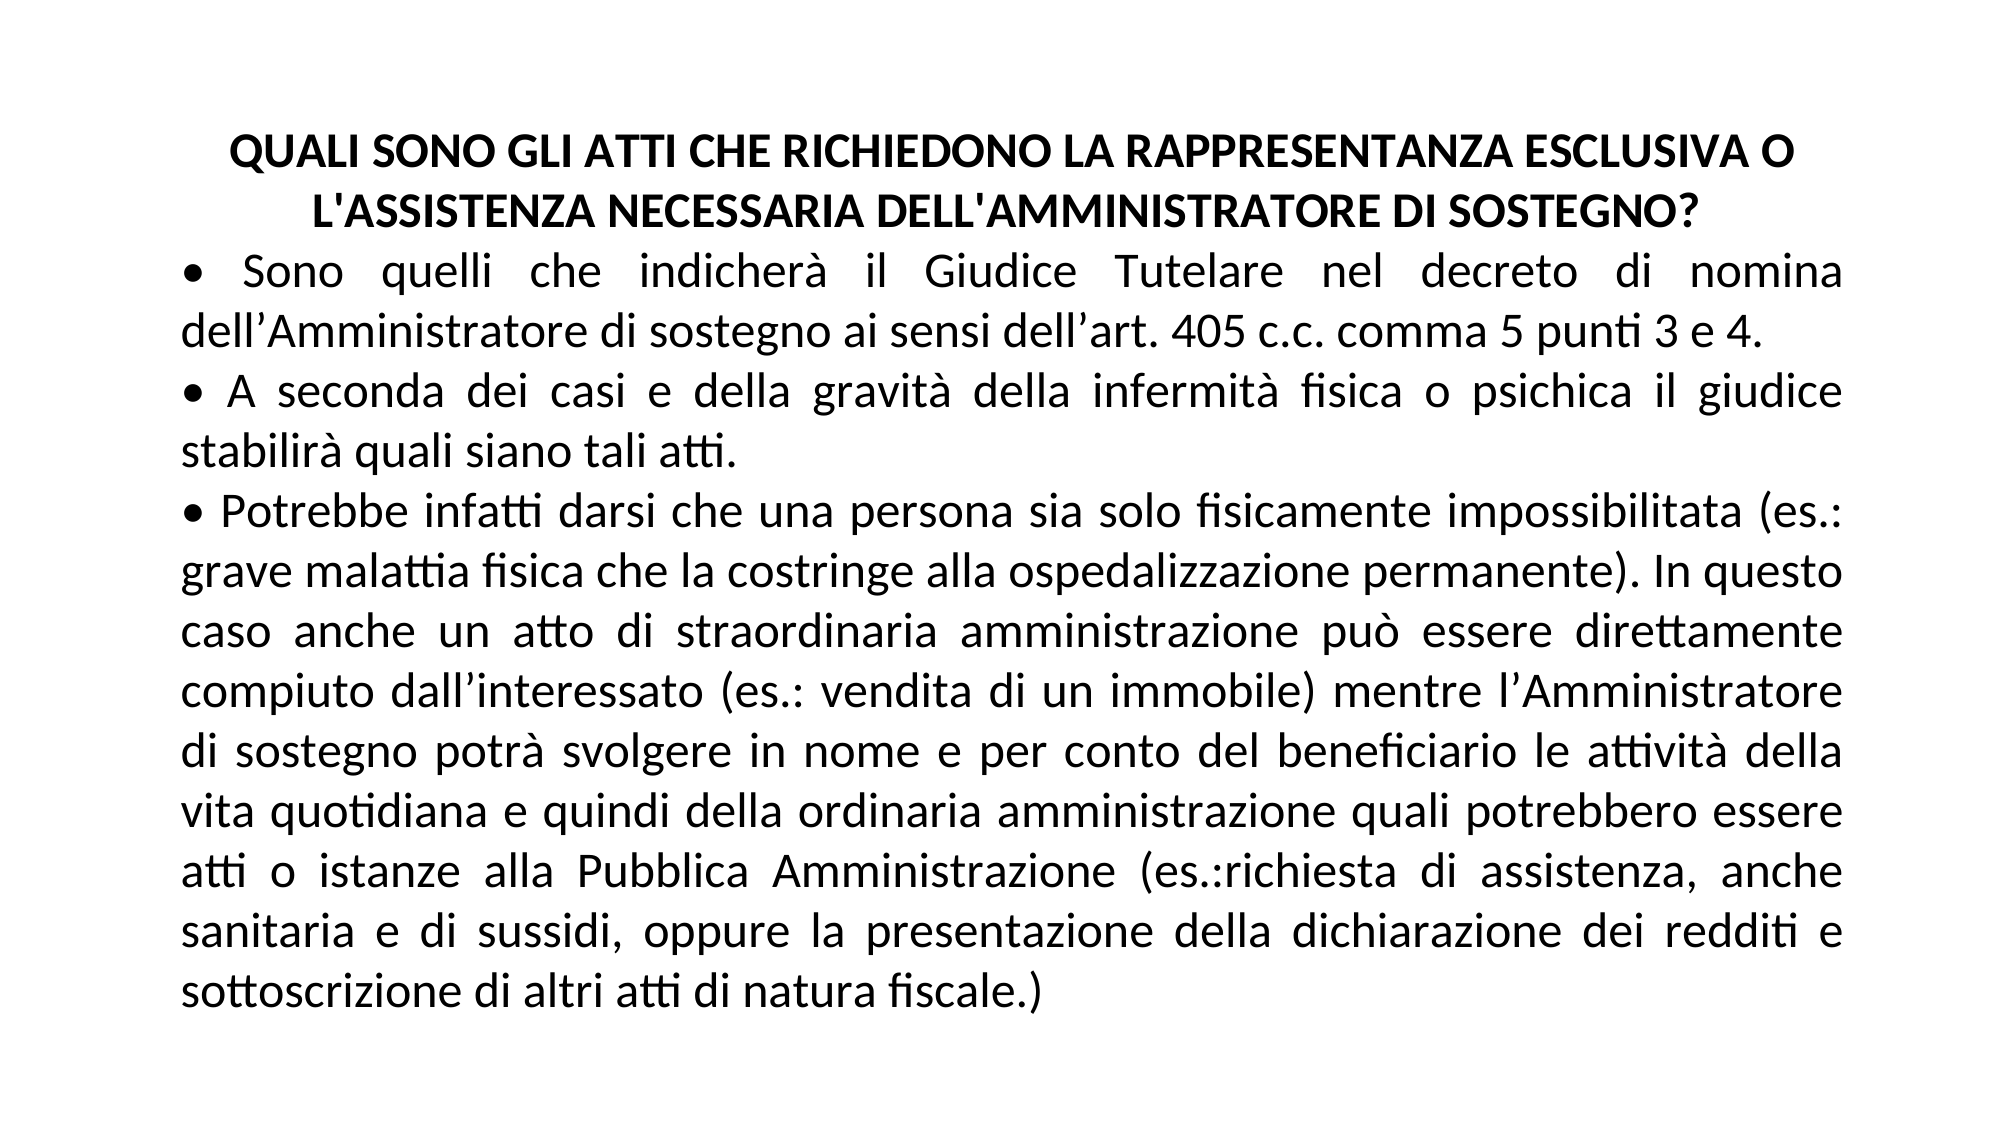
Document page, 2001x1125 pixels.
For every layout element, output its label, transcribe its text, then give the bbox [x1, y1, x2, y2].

text_box QUALI SONO GLI ATTI CHE RICHIEDONO LA RAPPRESENTANZA ESCLUSIVA O L'ASSISTENZA NECESSARIA DELL'AMMINISTRATORE DI SOSTEGNO? • Sono quelli che indicherà il Giudice Tutelare nel decreto di nomina dell’Amministratore di sostegno ai sensi dell’art. 405 c.c. comma 5 punti 3 e 4. • A seconda dei casi e della gravità della infermità fisica o psichica il giudice stabilirà quali siano tali atti. • Potrebbe infatti darsi che una persona sia solo fisicamente impossibilitata (es.: grave malattia fisica che la costringe alla ospedalizzazione permanente). In questo caso anche un atto di straordinaria amministrazione può essere direttamente compiuto dall’interessato (es.: vendita di un immobile) mentre l’Amministratore di sostegno potrà svolgere in nome e per conto del beneficiario le attività della vita quotidiana e quindi della ordinaria amministrazione quali potrebbero essere atti o istanze alla Pubblica Amministrazione (es.:richiesta di assistenza, anche sanitaria e di sussidi, oppure la presentazione della dichiarazione dei redditi e sottoscrizione di altri atti di natura fiscale.) [166, 65, 1860, 1025]
